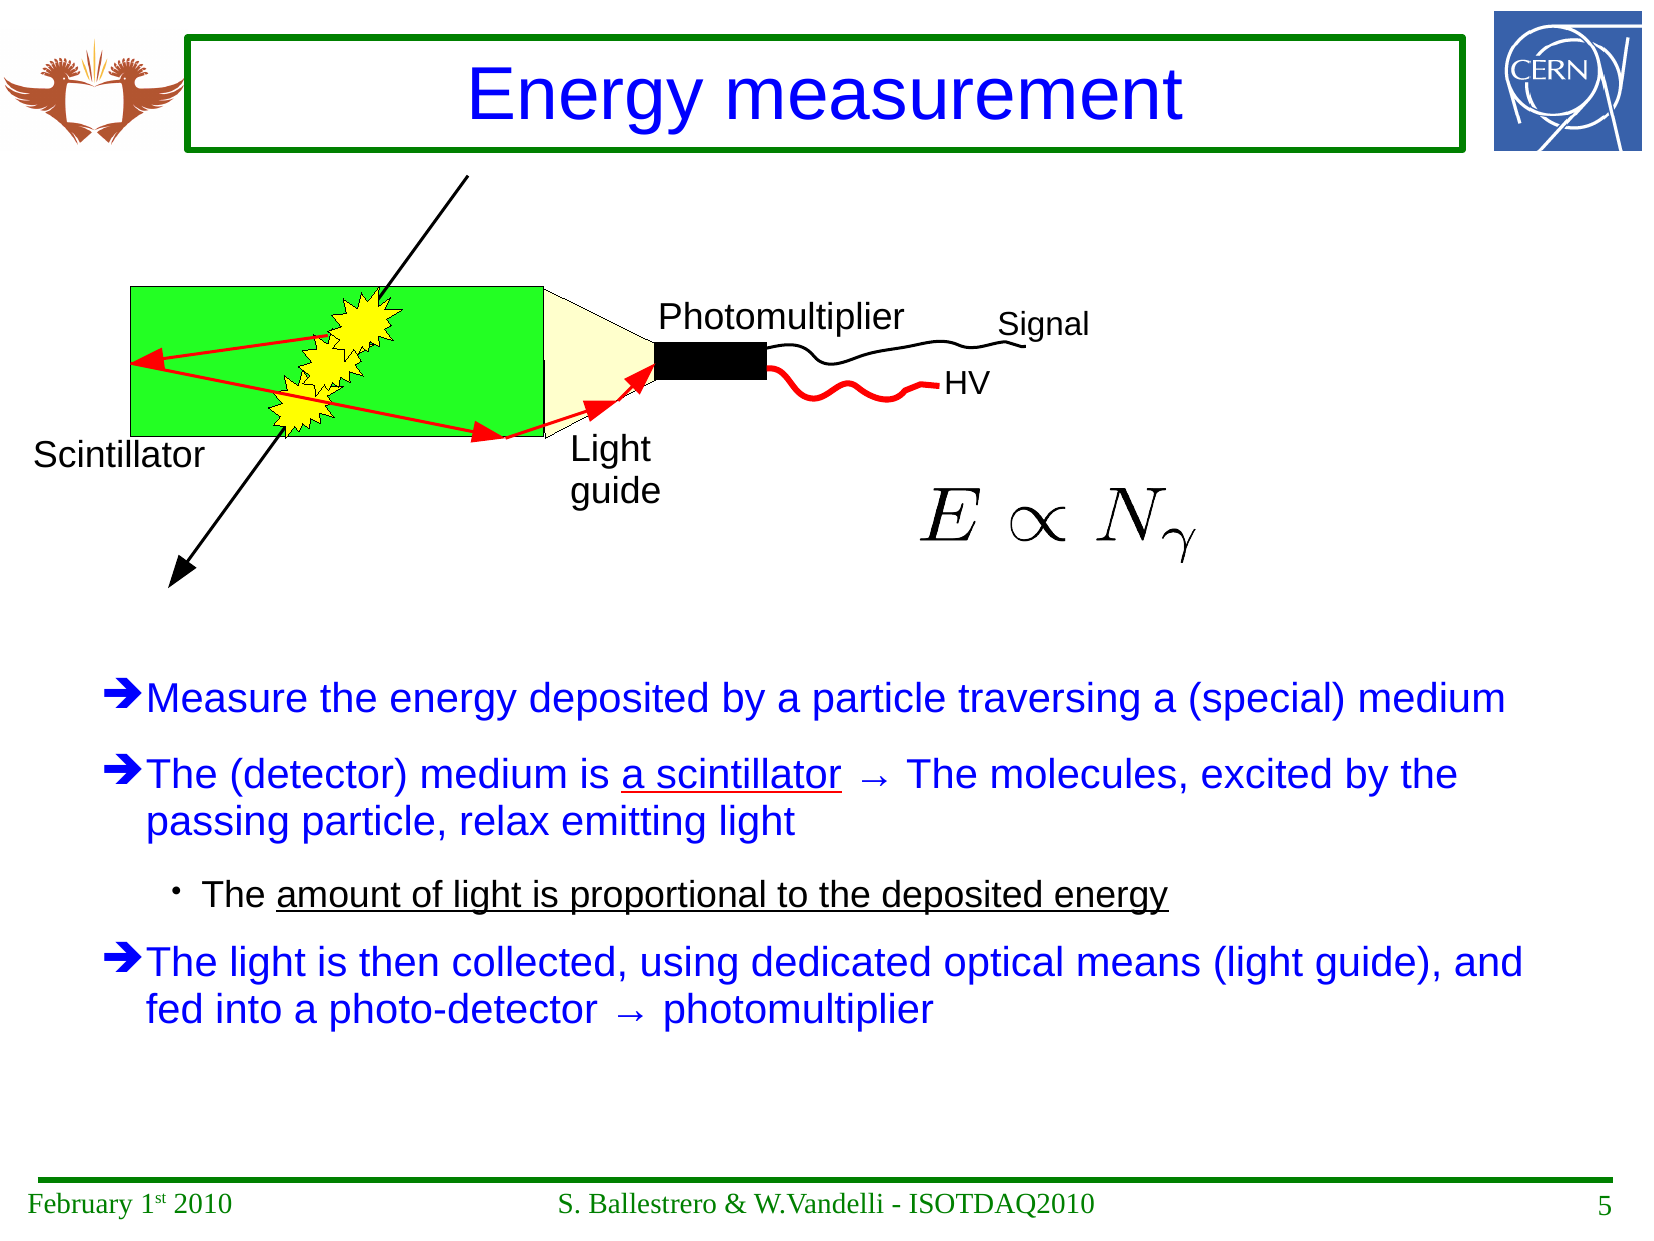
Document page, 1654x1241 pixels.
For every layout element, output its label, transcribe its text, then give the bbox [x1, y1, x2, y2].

text_box [517, 424, 555, 439]
text_box [130, 365, 472, 439]
text_box [626, 389, 635, 396]
text_box Light guide [555, 420, 677, 529]
list Measure the energy deposited by a particle traversing a (special) medium The (detector) medium is a scintillator → The molecules, excited by the passing particle, relax emitting light The amount of light is proportional to the deposited energy The light is then collected, using dedicated optical means (light guide), and fed into a photo-detector → photomultiplier [82, 675, 1571, 1109]
text_box [568, 414, 587, 420]
text_box HV [929, 357, 1006, 414]
text_box Signal [982, 298, 1105, 355]
picture [916, 487, 1201, 563]
title Energy measurement [187, 37, 1463, 151]
text_box [130, 286, 767, 437]
text_box Photomultiplier [643, 288, 921, 350]
picture [0, 29, 188, 151]
picture [1494, 11, 1642, 151]
text_box Scintillator [18, 426, 221, 488]
